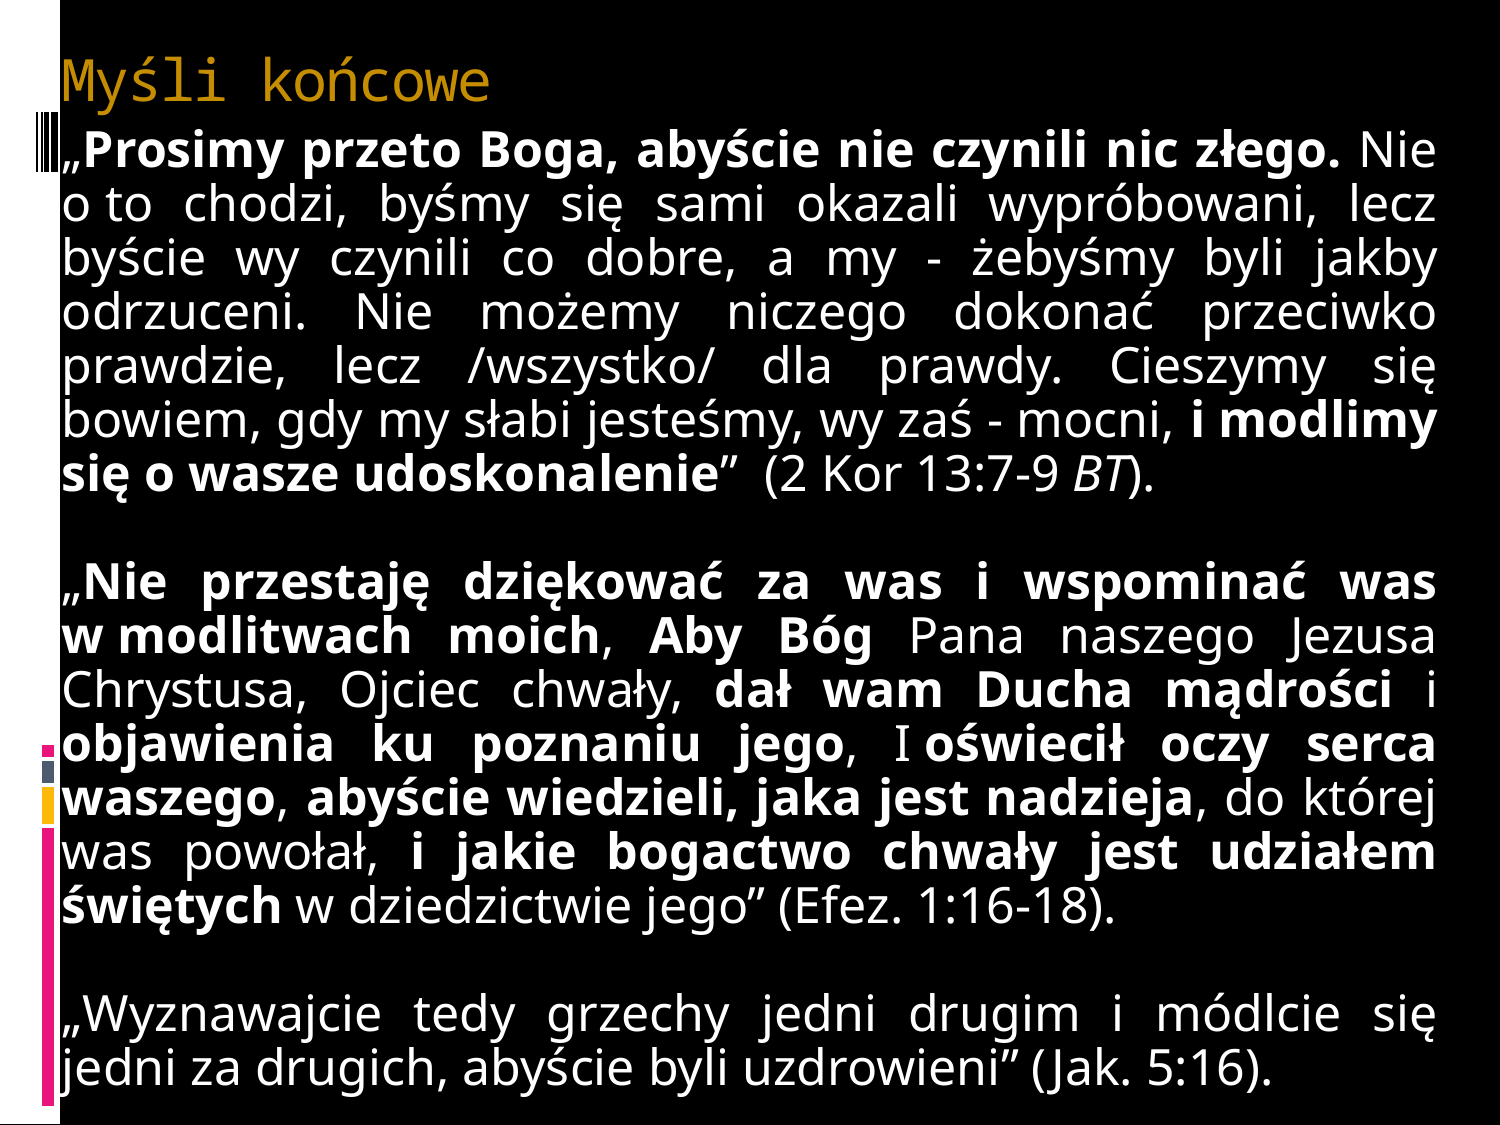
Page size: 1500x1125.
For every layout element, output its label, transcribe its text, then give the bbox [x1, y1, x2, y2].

text_box „Prosimy przeto Boga, abyście nie czynili nic złego. Nie o to chodzi, byśmy się sami okazali wypróbowani, lecz byście wy czynili co dobre, a my - żebyśmy byli jakby odrzuceni. Nie możemy niczego dokonać przeciwko prawdzie, lecz /wszystko/ dla prawdy. Cieszymy się bowiem, gdy my słabi jesteśmy, wy zaś - mocni, i modlimy się o wasze udoskonalenie” (2 Kor 13:7-9 BT). „Nie przestaję dziękować za was i wspominać was w modlitwach moich, Aby Bóg Pana naszego Jezusa Chrystusa, Ojciec chwały, dał wam Ducha mądrości i objawienia ku poznaniu jego, I oświecił oczy serca waszego, abyście wiedzieli, jaka jest nadzieja, do której was powołał, i jakie bogactwo chwały jest udziałem świętych w dziedzictwie jego” (Efez. 1:16-18). „Wyznawajcie tedy grzechy jedni drugim i módlcie się jedni za drugich, abyście byli uzdrowieni” (Jak. 5:16). [46, 117, 1454, 1067]
title Myśli końcowe [46, 35, 1442, 117]
